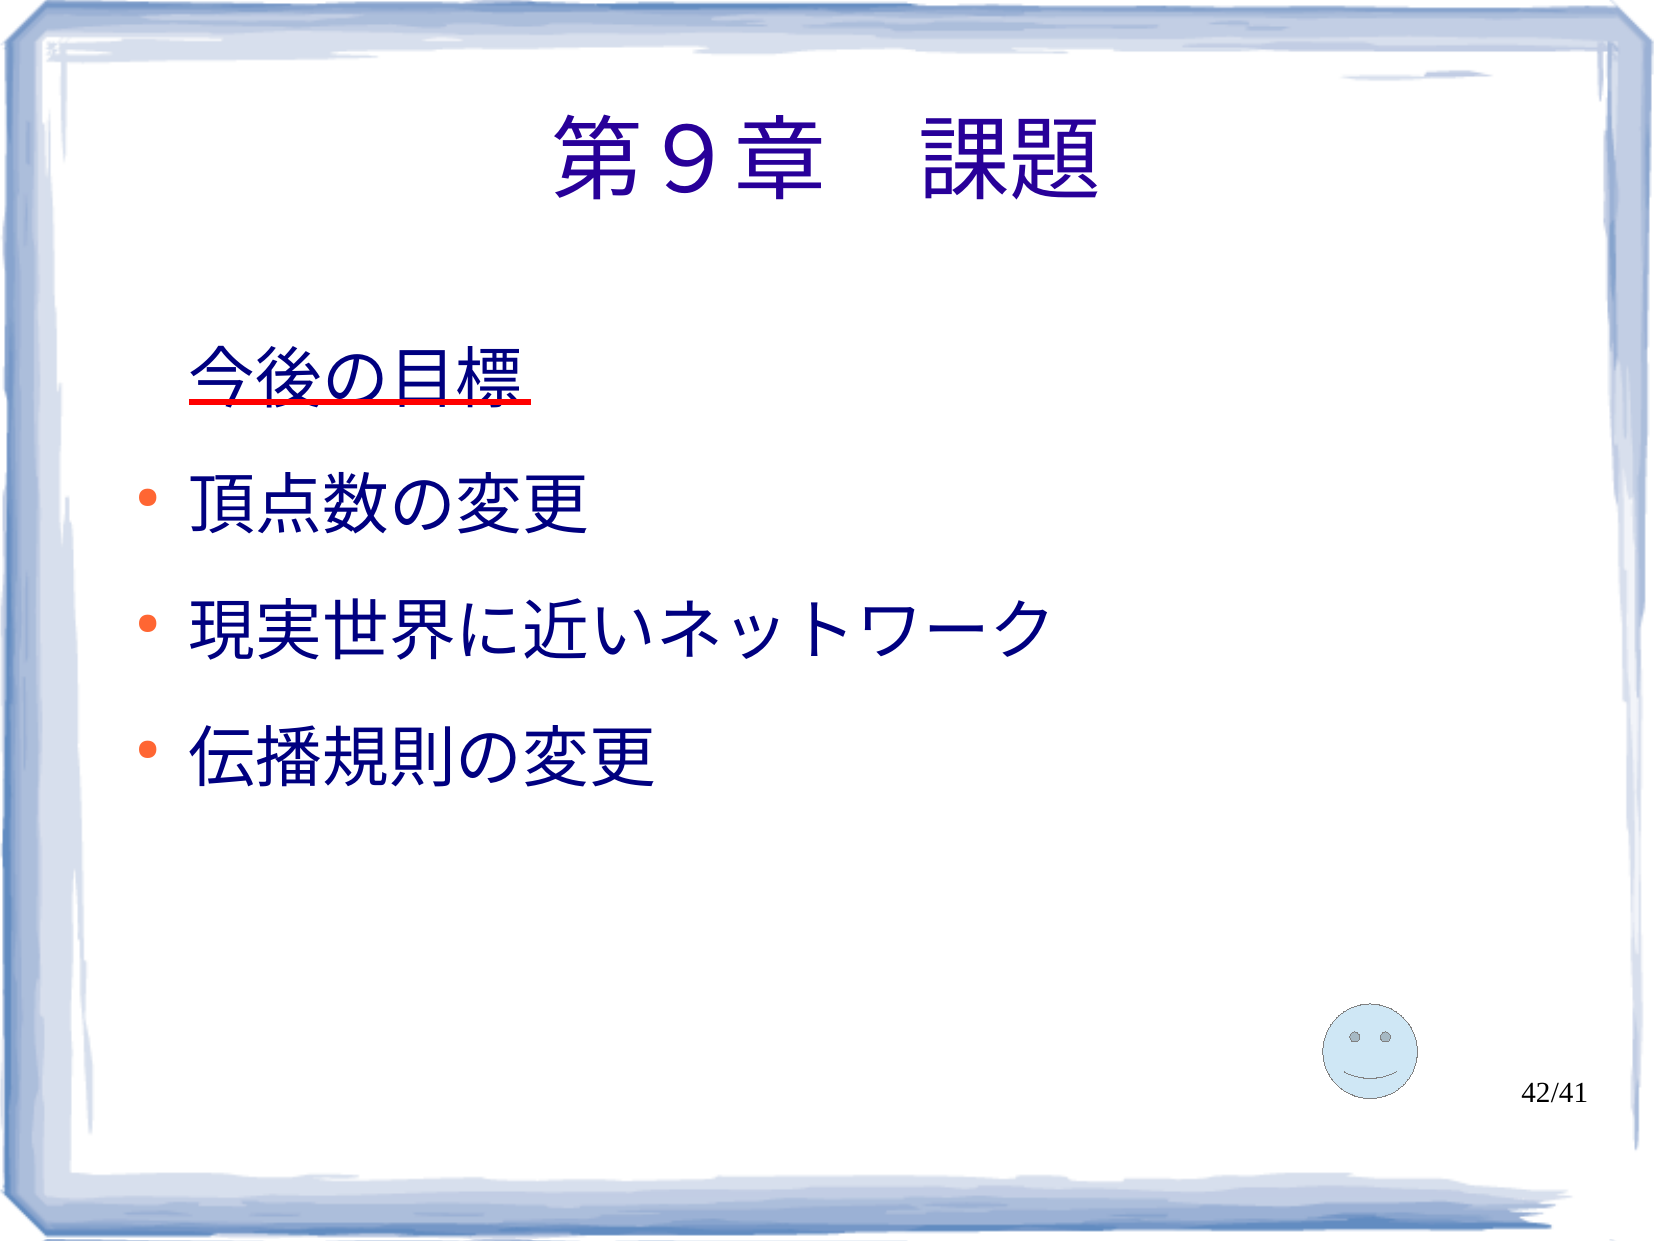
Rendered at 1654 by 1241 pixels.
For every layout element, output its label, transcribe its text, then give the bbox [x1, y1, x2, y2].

picture [0, 0, 1654, 1241]
list 今後の目標 頂点数の変更 現実世界に近いネットワーク 伝播規則の変更 [118, 324, 1571, 1045]
title 第９章 課題 [82, 49, 1571, 257]
text_box [1322, 1003, 1418, 1099]
